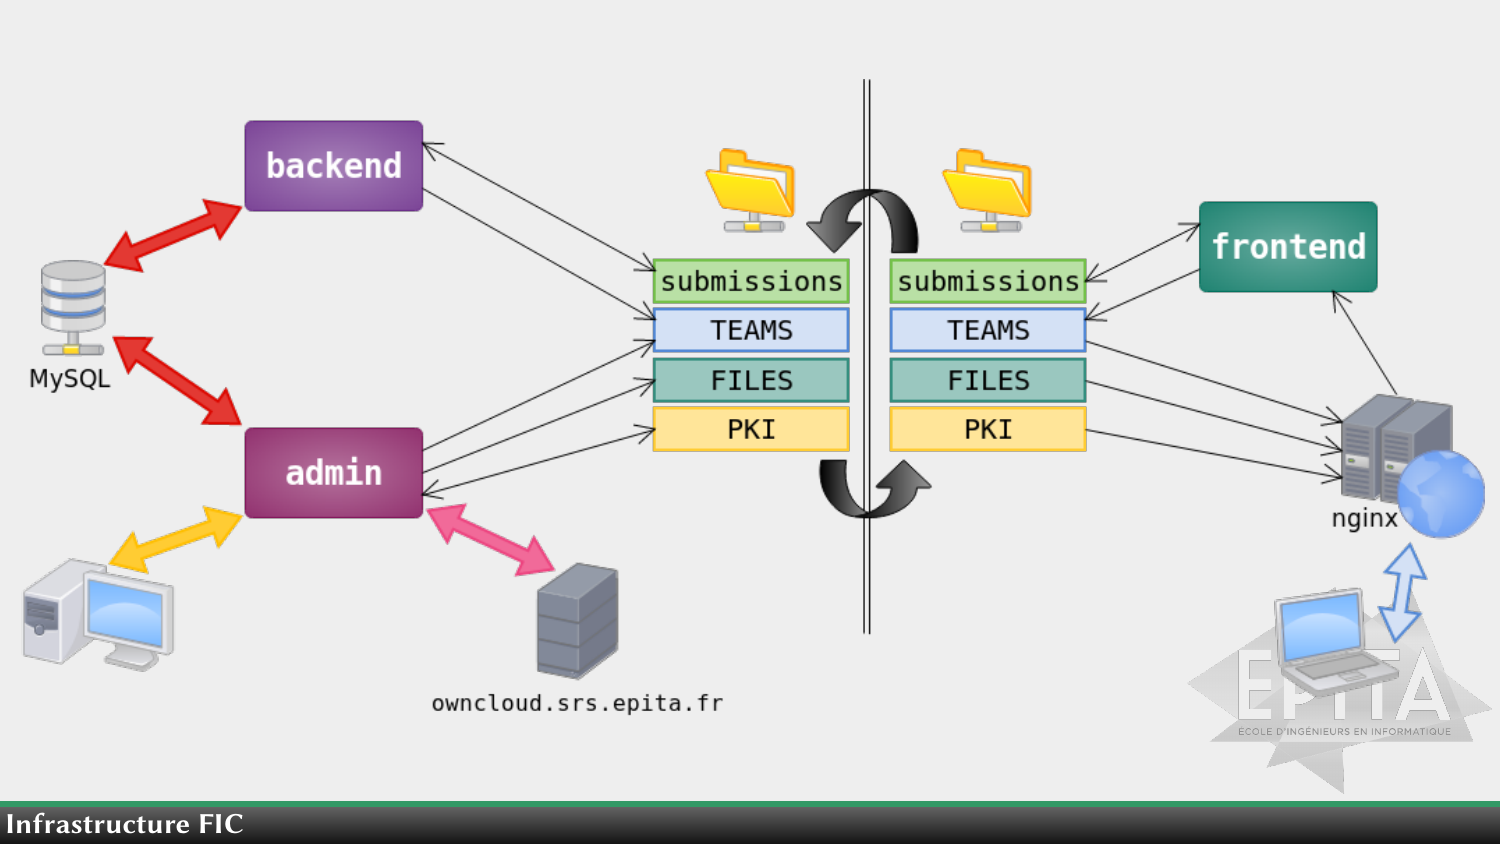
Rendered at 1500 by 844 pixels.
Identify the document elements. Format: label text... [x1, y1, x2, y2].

title Infrastructure FIC [5, 801, 1075, 844]
picture [15, 79, 1492, 794]
